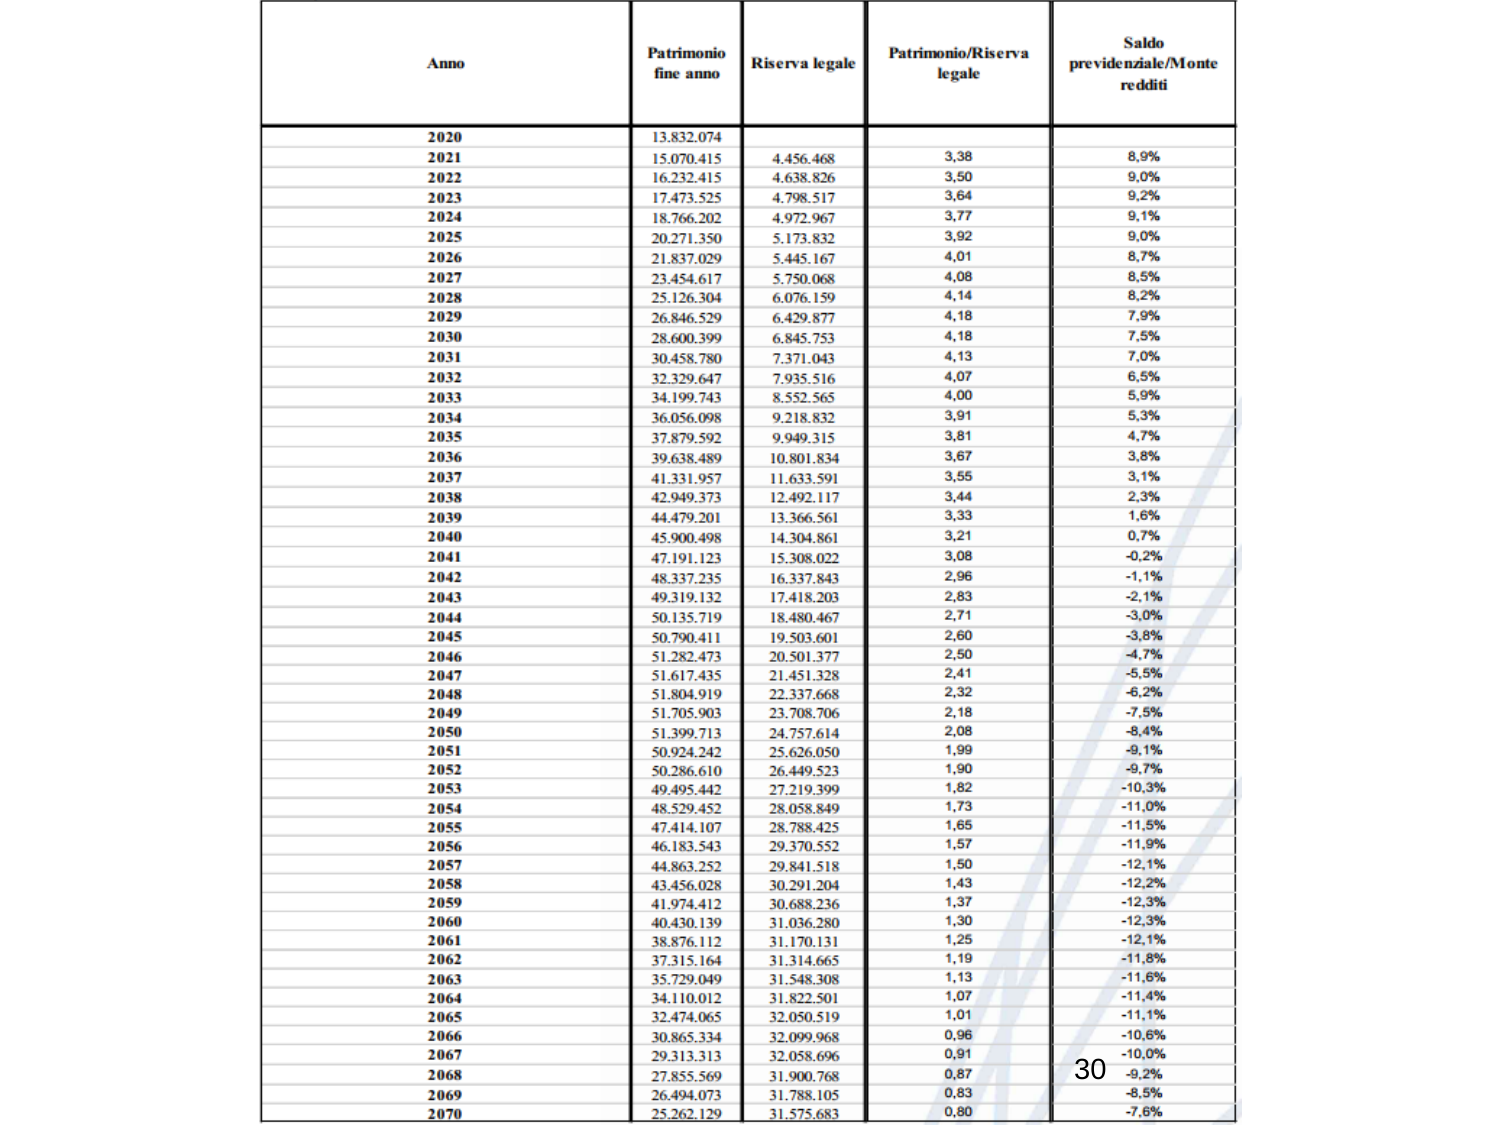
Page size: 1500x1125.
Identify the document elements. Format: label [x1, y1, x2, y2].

text_box [1059, 1042, 1397, 1103]
picture [258, 0, 1242, 1125]
